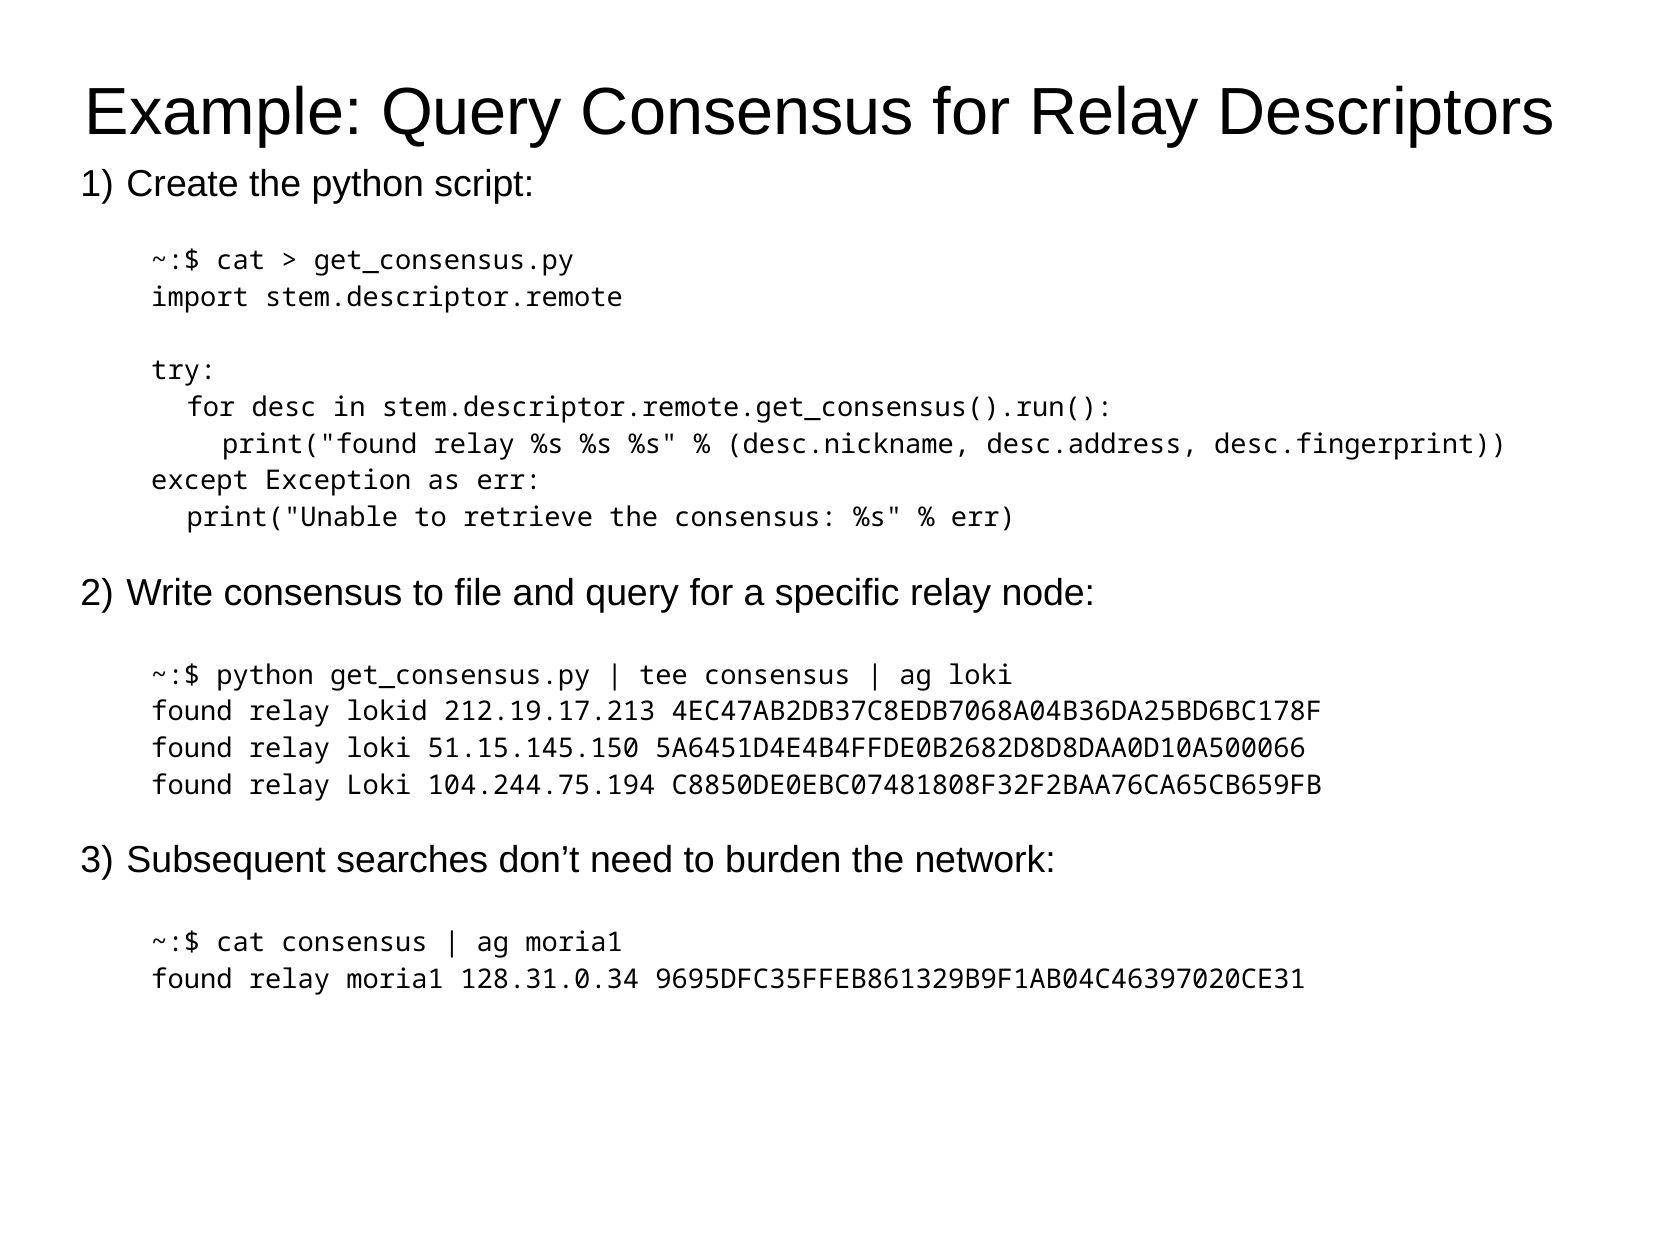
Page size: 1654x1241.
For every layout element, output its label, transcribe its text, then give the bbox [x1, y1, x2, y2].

title Example: Query Consensus for Relay Descriptors [76, 8, 1565, 216]
subtitle Create the python script: ~:$ cat > get_consensus.py import stem.descriptor.remote try: for desc in stem.descriptor.remote.get_consensus().run(): print("found relay %s %s %s" % (desc.nickname, desc.address, desc.fingerprint)) except Exception as err: print("Unable to retrieve the consensus: %s" % err) Write consensus to file and query for a specific relay node: ~:$ python get_consensus.py | tee consensus | ag loki found relay lokid 212.19.17.213 4EC47AB2DB37C8EDB7068A04B36DA25BD6BC178F found relay loki 51.15.145.150 5A6451D4E4B4FFDE0B2682D8D8DAA0D10A500066 found relay Loki 104.244.75.194 C8850DE0EBC07481808F32F2BAA76CA65CB659FB Subsequent searches don’t need to burden the network: ~:$ cat consensus | ag moria1 found relay moria1 128.31.0.34 9695DFC35FFEB861329B9F1AB04C46397020CE31 [80, 174, 1607, 985]
